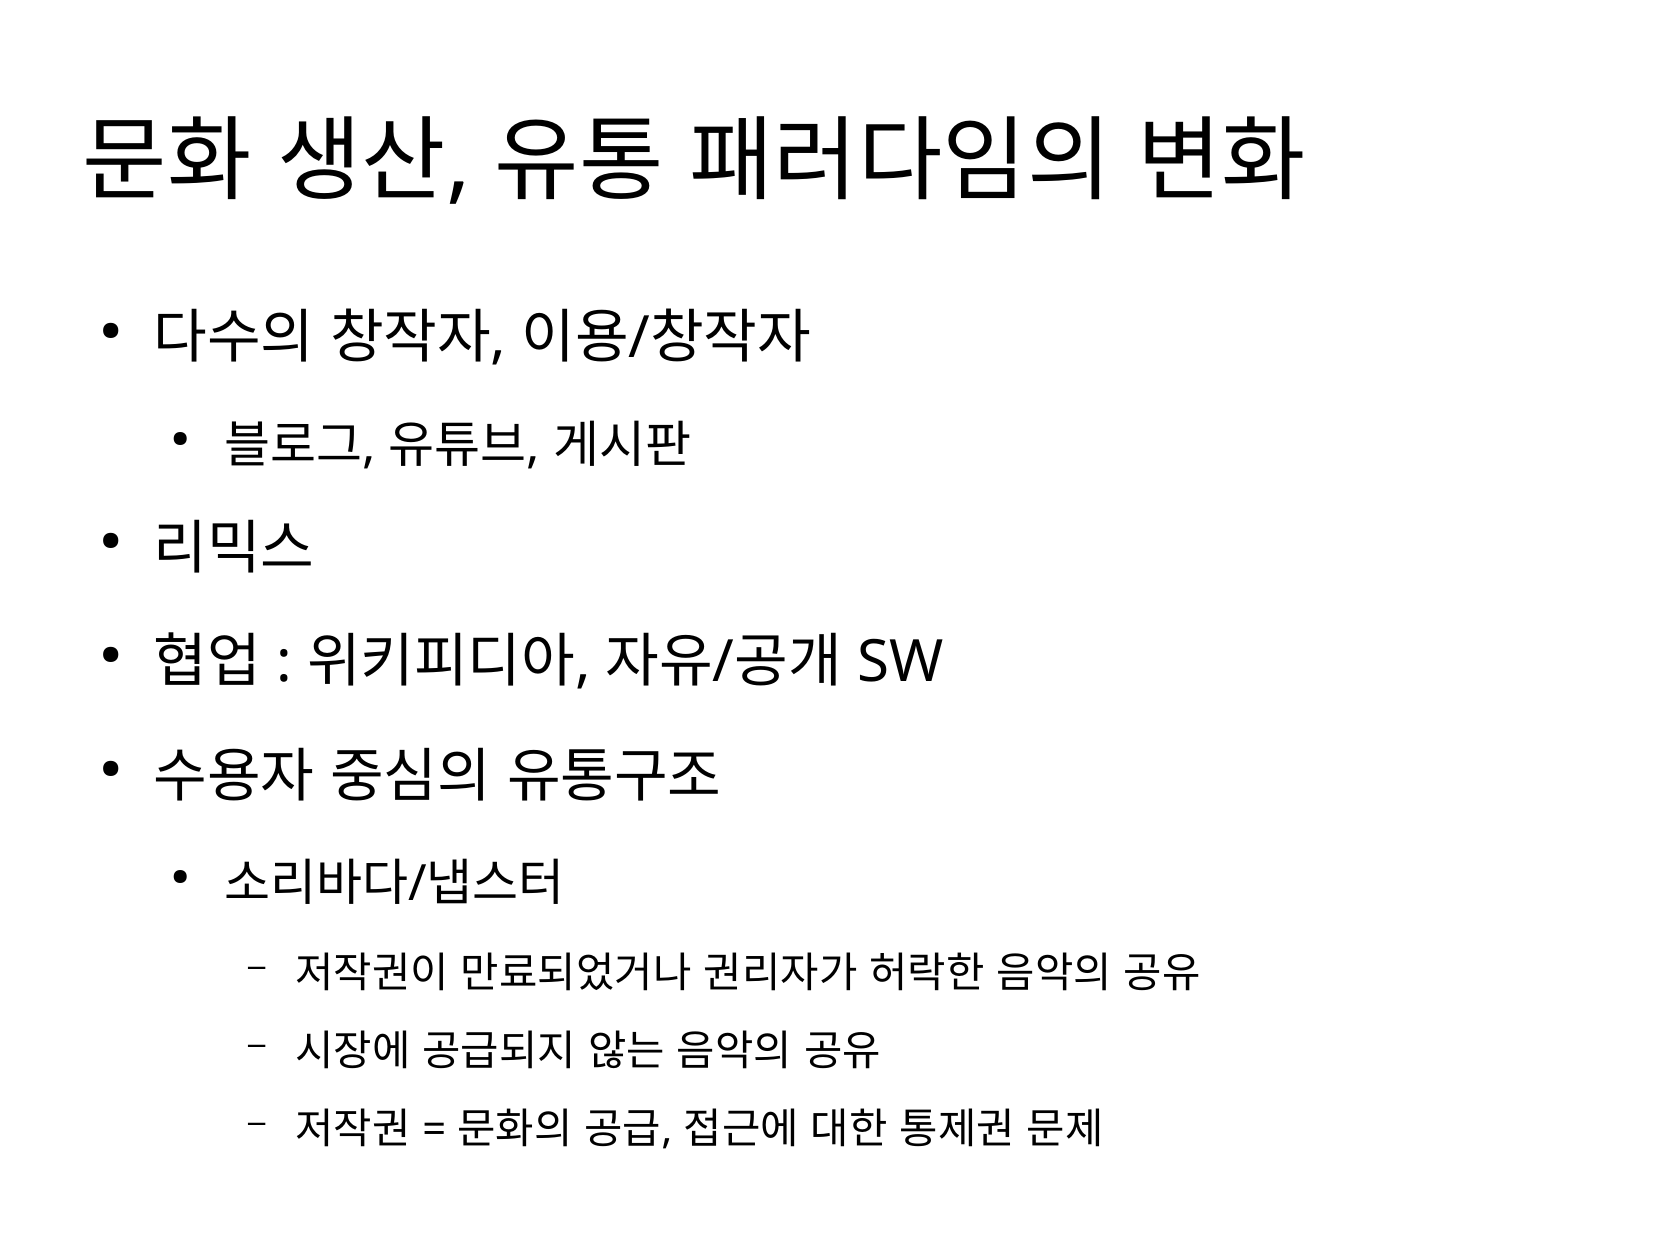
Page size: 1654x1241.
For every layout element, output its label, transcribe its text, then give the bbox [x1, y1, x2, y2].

title 문화 생산, 유통 패러다임의 변화 [82, 49, 1571, 257]
list 다수의 창작자, 이용/창작자 블로그, 유튜브, 게시판 리믹스 협업 : 위키피디아, 자유/공개 SW 수용자 중심의 유통구조 소리바다/냅스터 저작권이 만료되었거나 권리자가 허락한 음악의 공유 시장에 공급되지 않는 음악의 공유 저작권 = 문화의 공급, 접근에 대한 통제권 문제 [82, 290, 1571, 1019]
